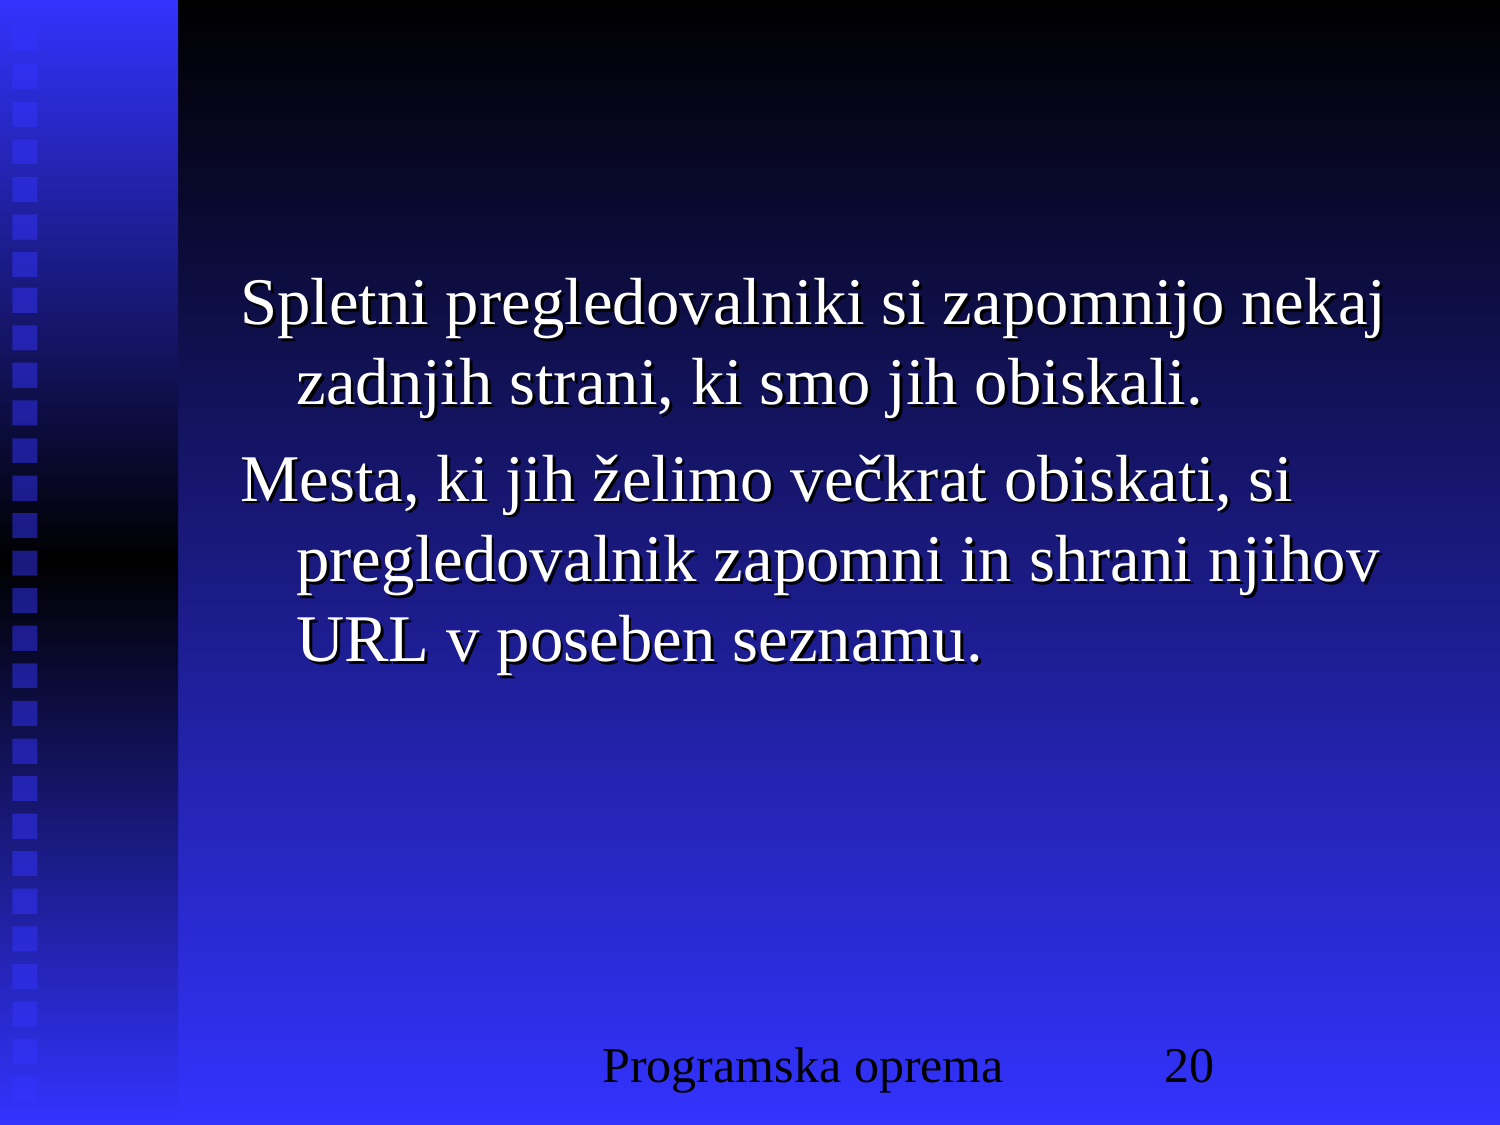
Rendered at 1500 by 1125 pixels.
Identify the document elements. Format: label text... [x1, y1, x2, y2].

list Spletni pregledovalniki si zapomnijo nekaj zadnjih strani, ki smo jih obiskali. Mesta, ki jih želimo večkrat obiskati, si pregledovalnik zapomni in shrani njihov URL v poseben seznamu. [225, 249, 1500, 1069]
